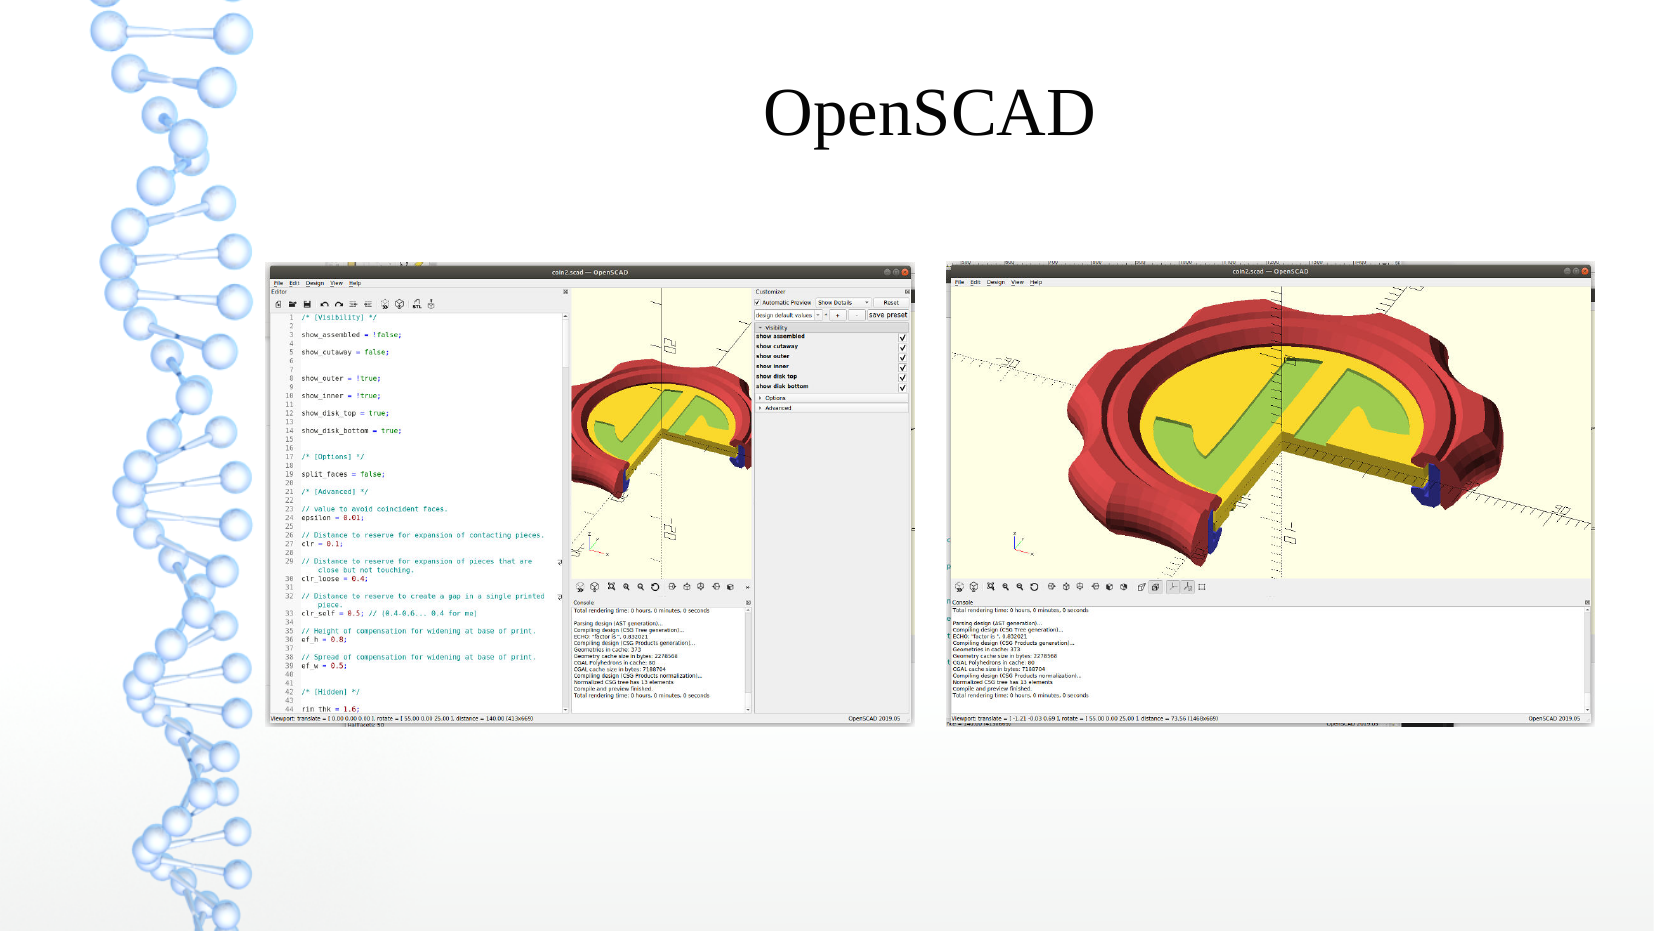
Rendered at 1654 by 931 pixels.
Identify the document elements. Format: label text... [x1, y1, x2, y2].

picture [0, 0, 1654, 931]
title OpenSCAD [265, 35, 1595, 189]
